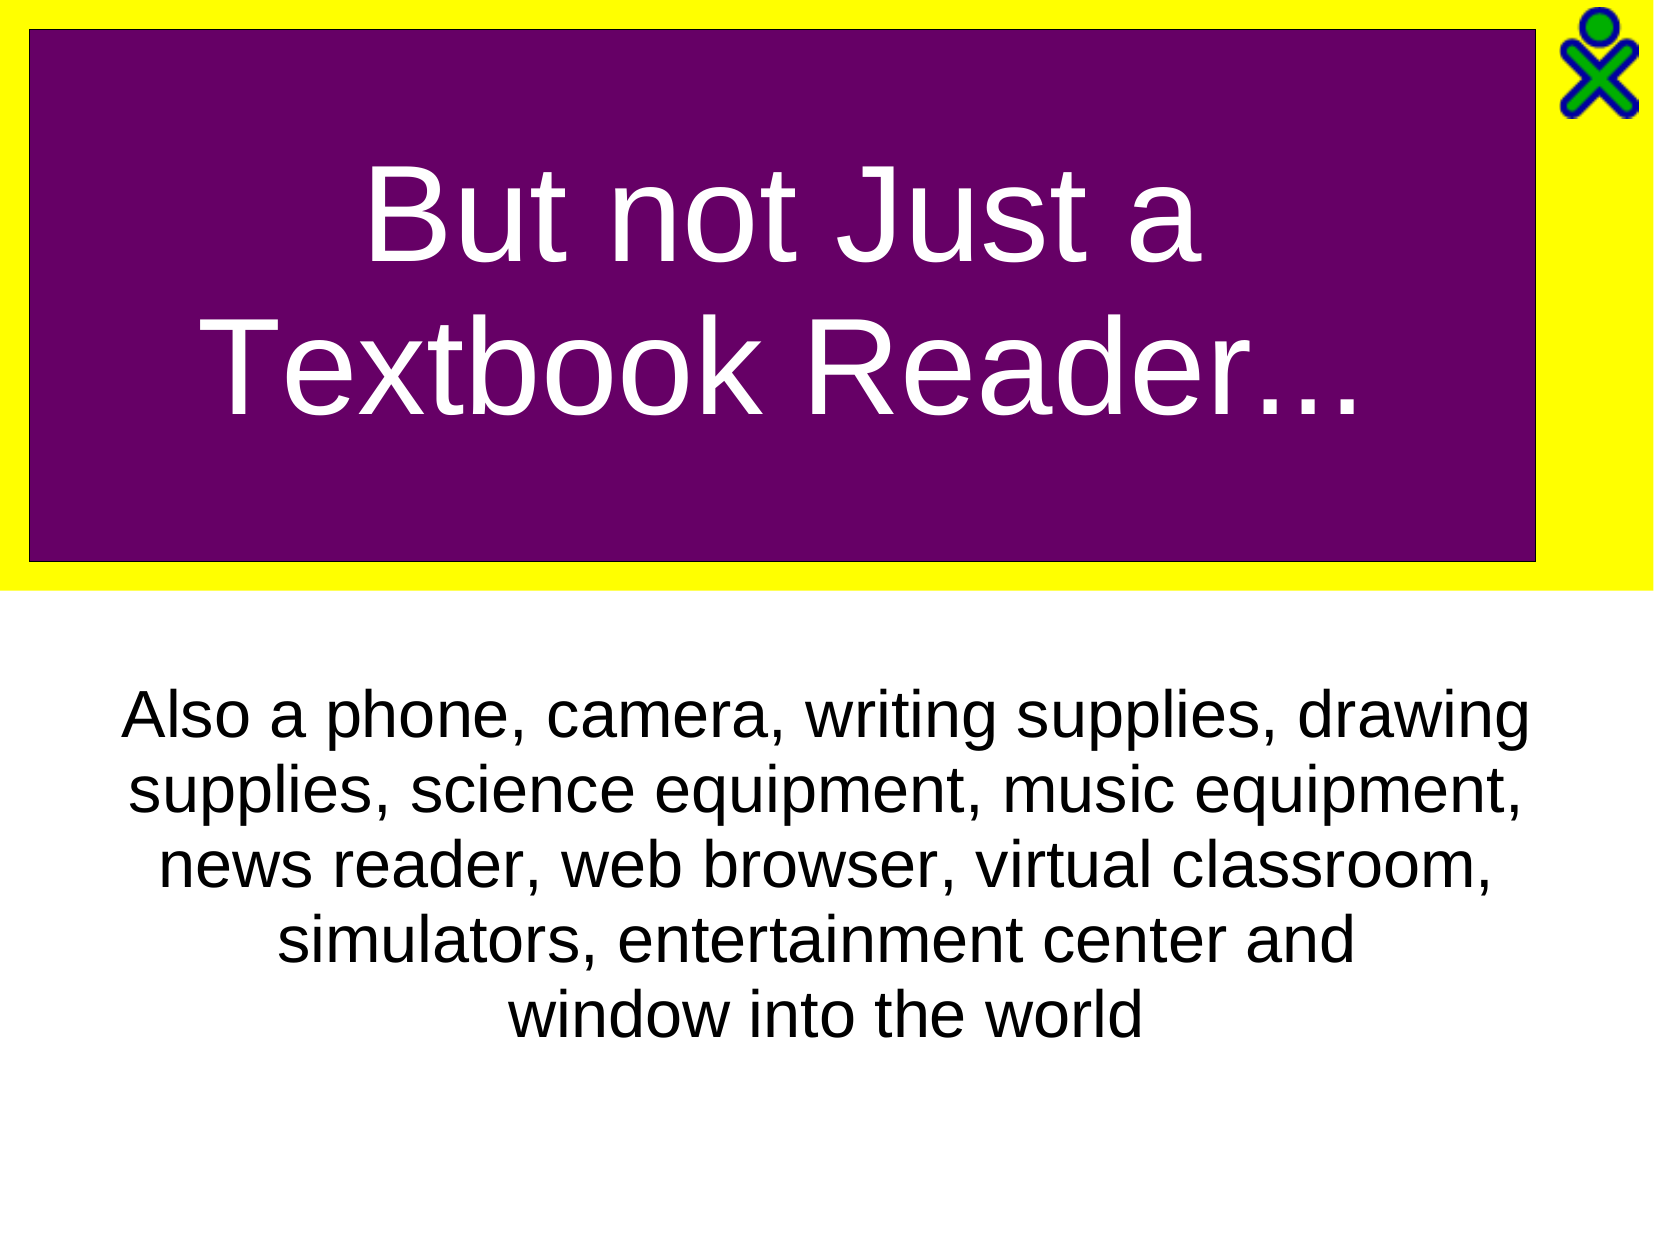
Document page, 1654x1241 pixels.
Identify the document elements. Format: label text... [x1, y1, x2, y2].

title But not Just a Textbook Reader... [59, 56, 1506, 525]
picture [1559, 7, 1639, 119]
subtitle Also a phone, camera, writing supplies, drawing supplies, science equipment, music equipment, news reader, web browser, virtual classroom, simulators, entertainment center and window into the world [82, 627, 1571, 1102]
